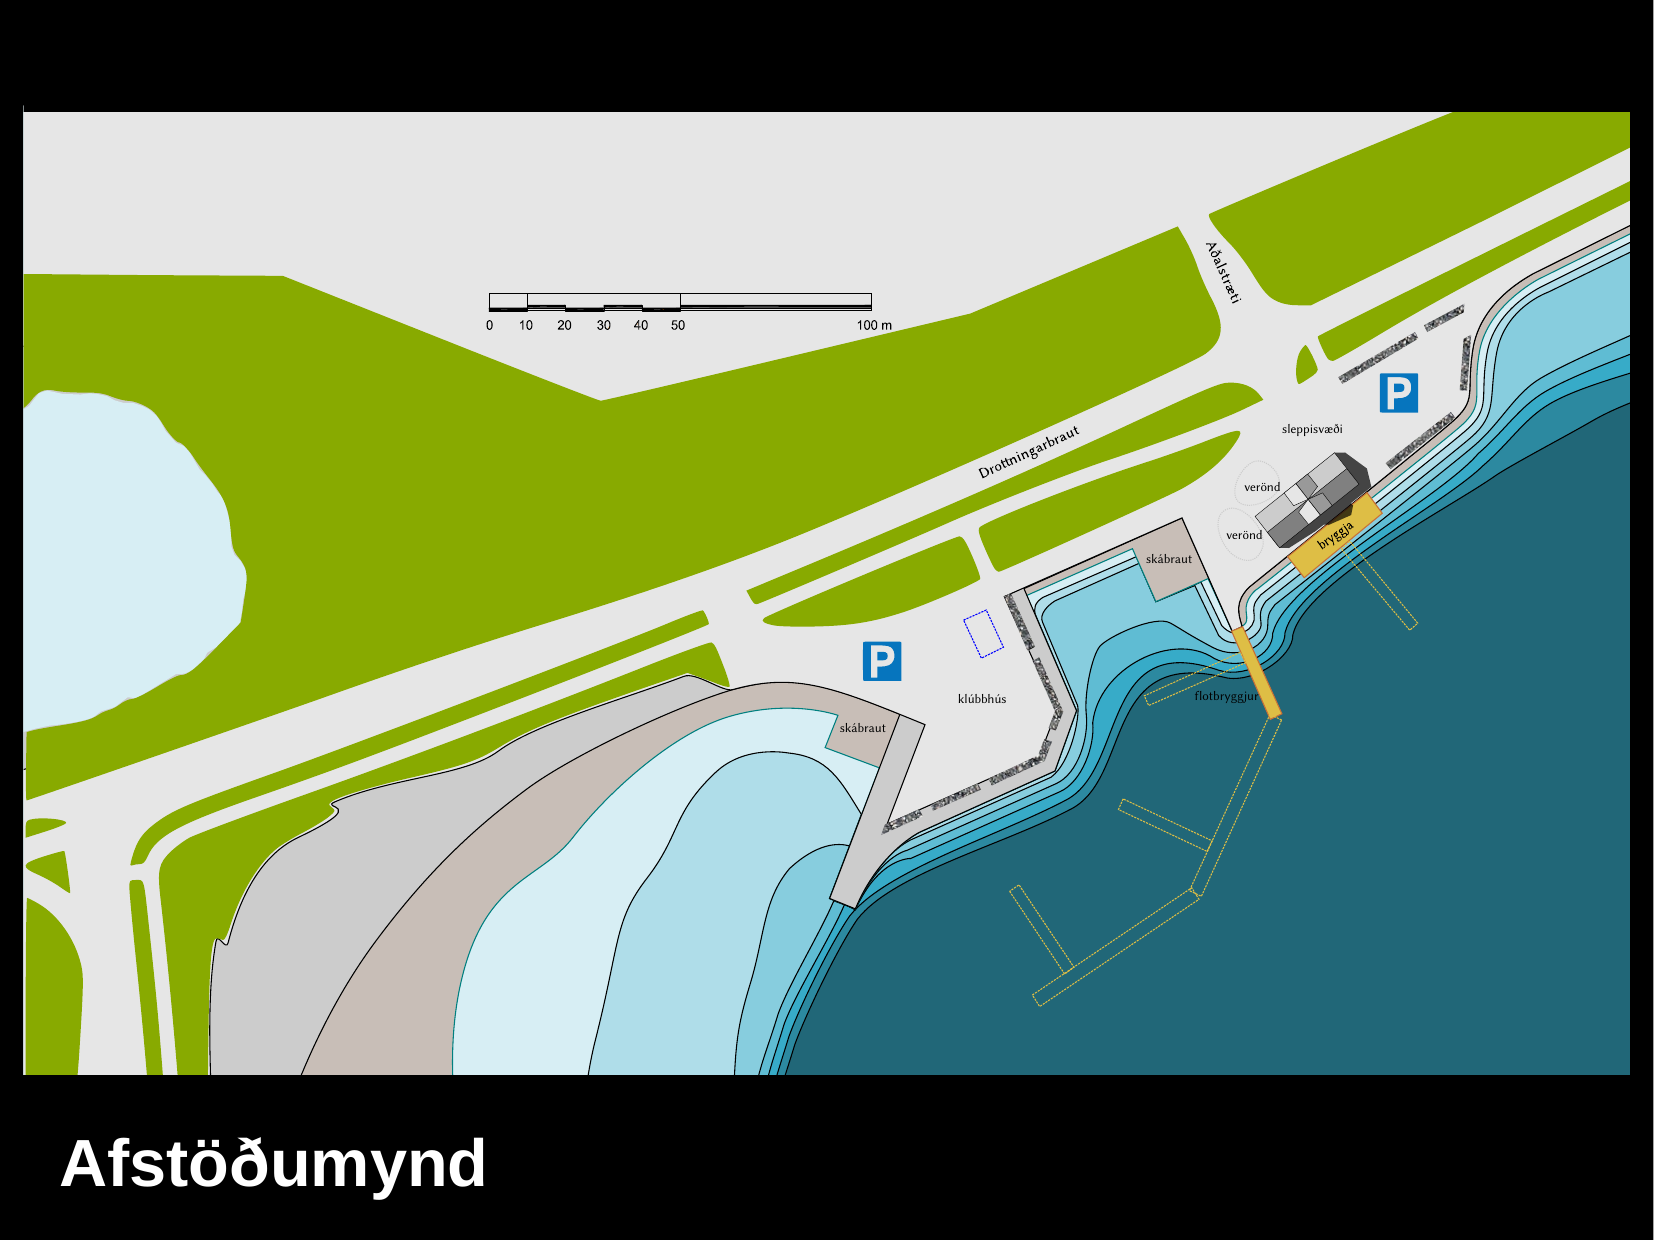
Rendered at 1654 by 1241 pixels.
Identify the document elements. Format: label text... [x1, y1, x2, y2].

picture [23, 105, 1630, 1075]
title Afstöðumynd [59, 1098, 1548, 1229]
